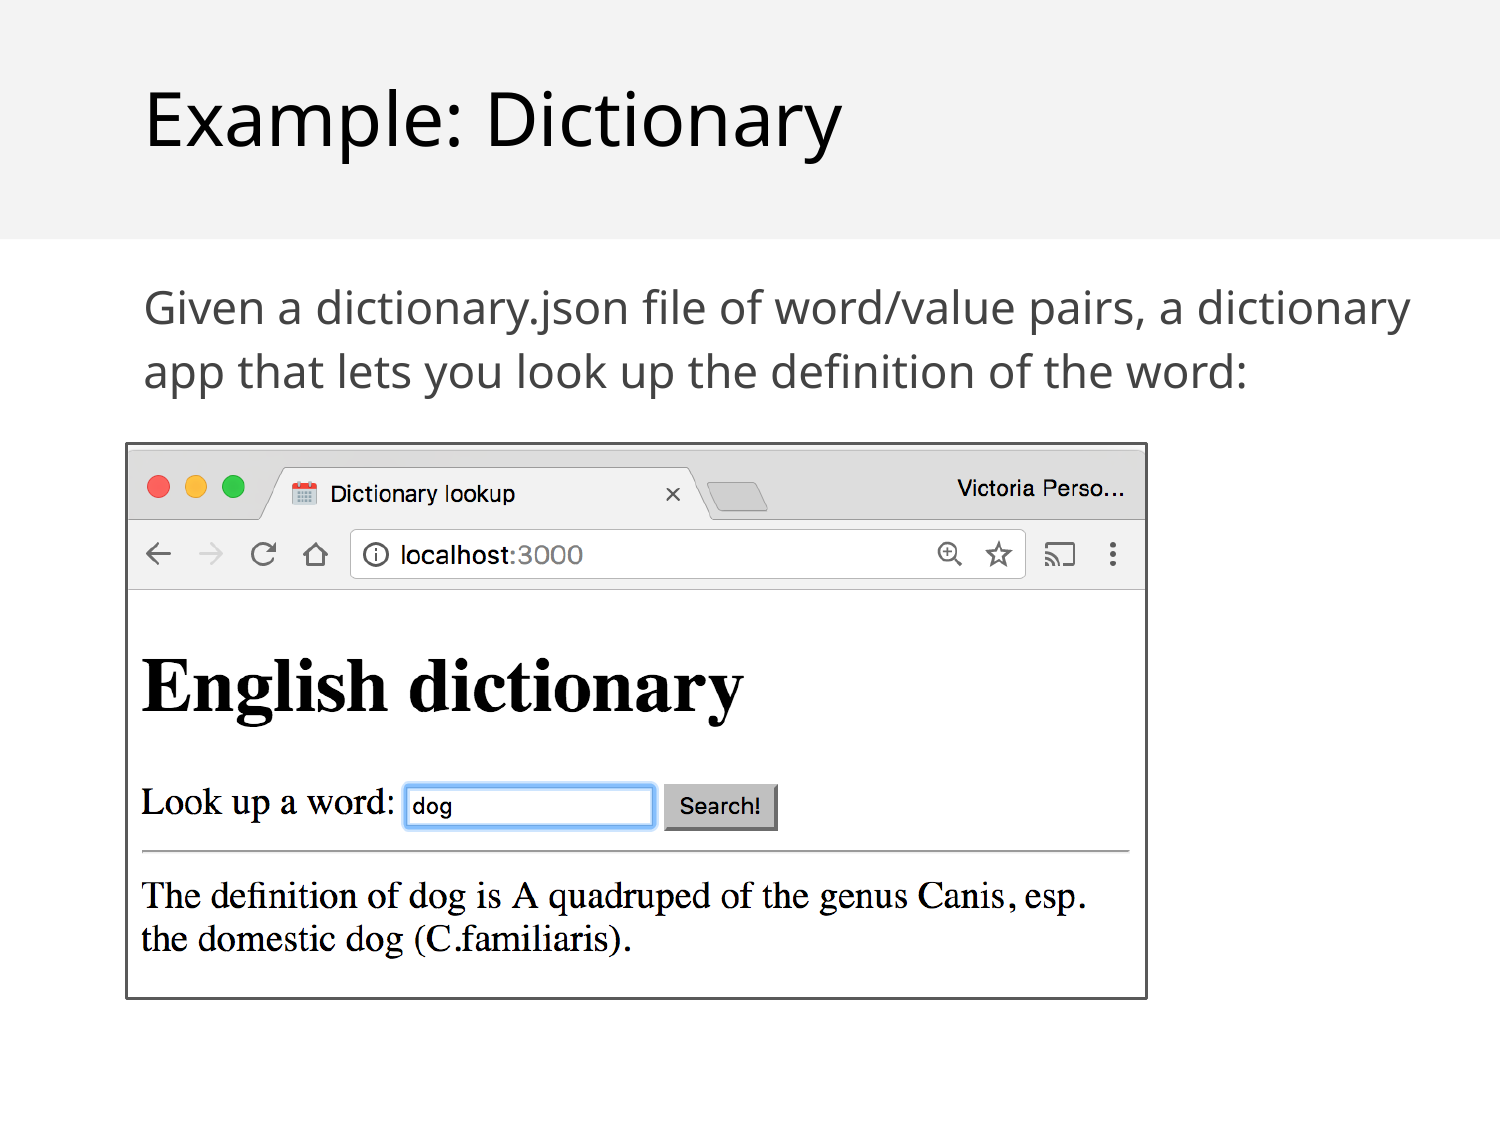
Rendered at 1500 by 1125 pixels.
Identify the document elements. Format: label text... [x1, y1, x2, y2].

picture [128, 445, 1146, 998]
title Example: Dictionary [128, 56, 1372, 183]
list Given a dictionary.json file of word/value pairs, a dictionary app that lets you look up the definition of the word: [128, 255, 1447, 361]
